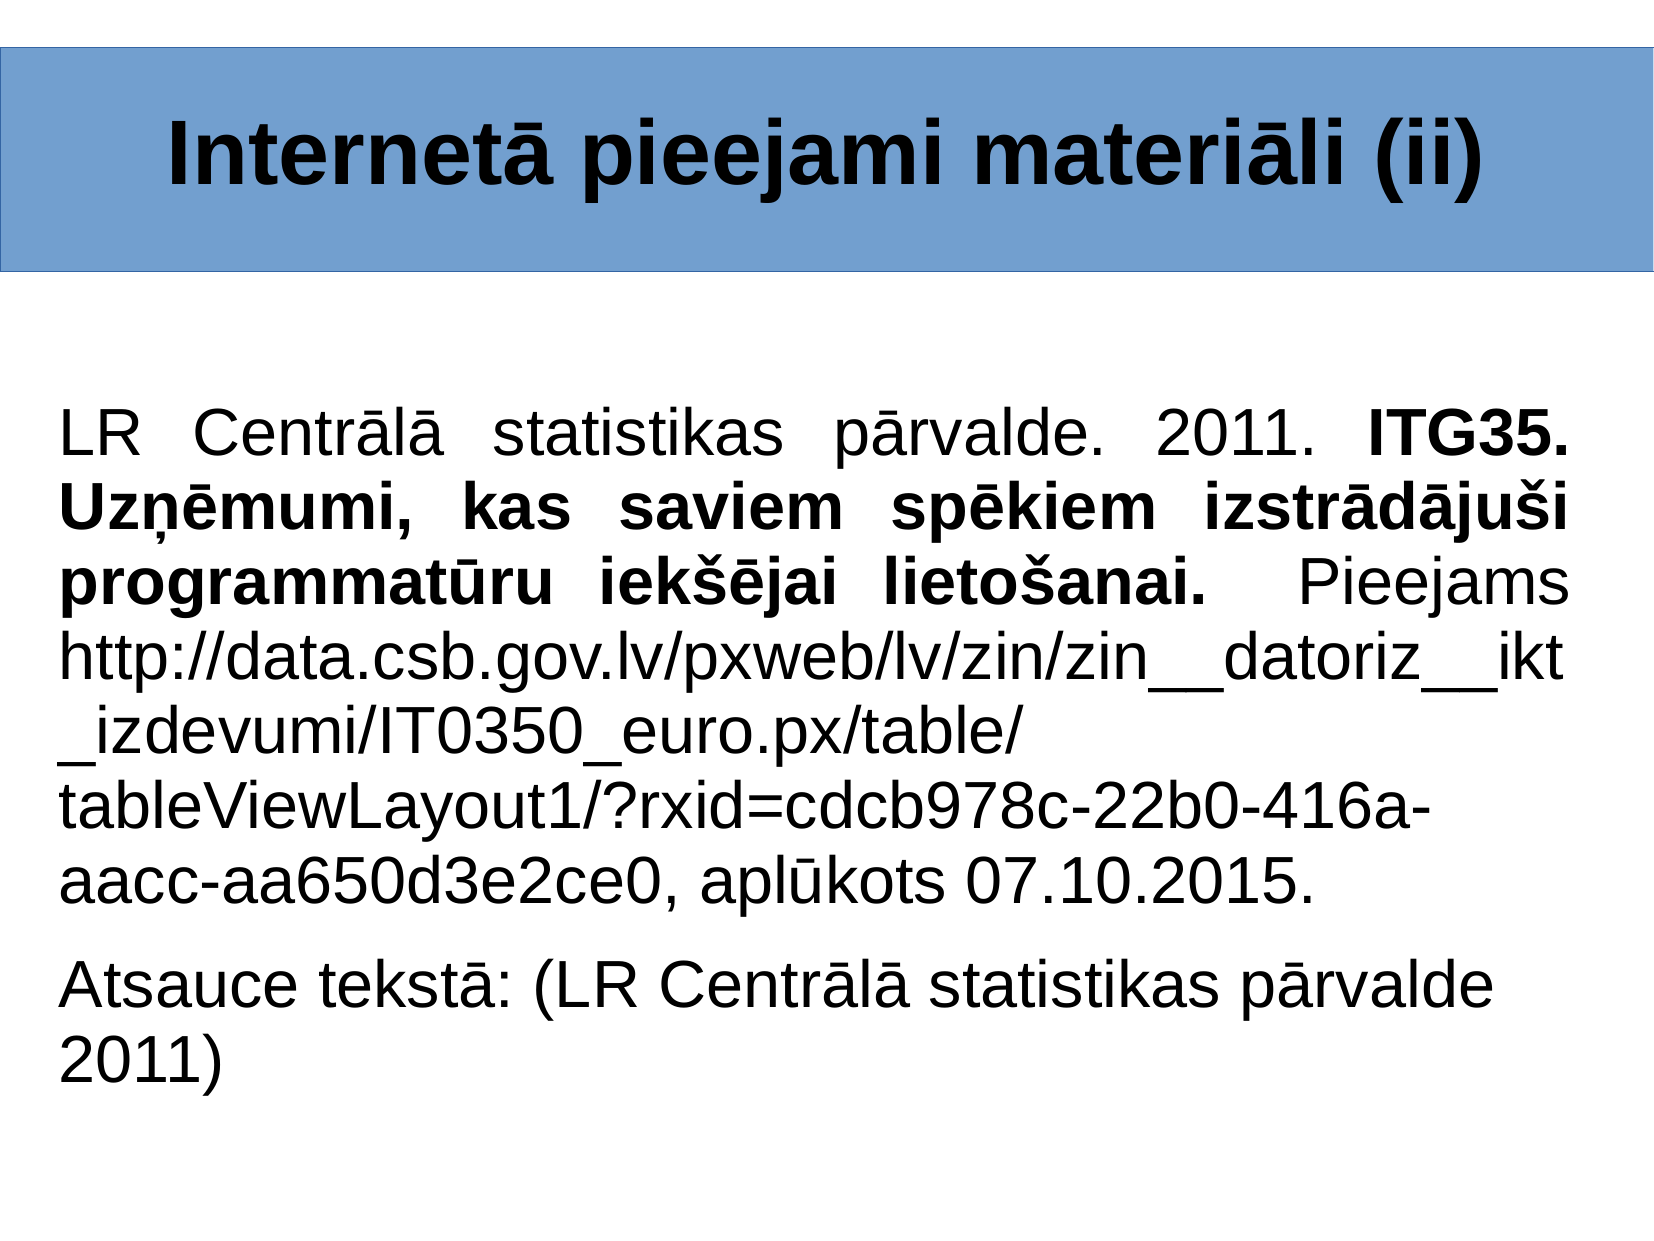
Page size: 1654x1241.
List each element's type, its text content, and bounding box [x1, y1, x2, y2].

title Internetā pieejami materiāli (ii) [82, 49, 1571, 257]
text_box [0, 47, 1654, 272]
list LR Centrālā statistikas pārvalde. 2011. ITG35. Uzņēmumi, kas saviem spēkiem izstrādājuši programmatūru iekšējai lietošanai. Pieejams http://data.csb.gov.lv/pxweb/lv/zin/zin__datoriz__ikt_izdevumi/IT0350_euro.px/table/tableViewLayout1/?rxid=cdcb978c-22b0-416a-aacc-aa650d3e2ce0, aplūkots 07.10.2015. Atsauce tekstā: (LR Centrālā statistikas pārvalde 2011) [59, 290, 1572, 1229]
